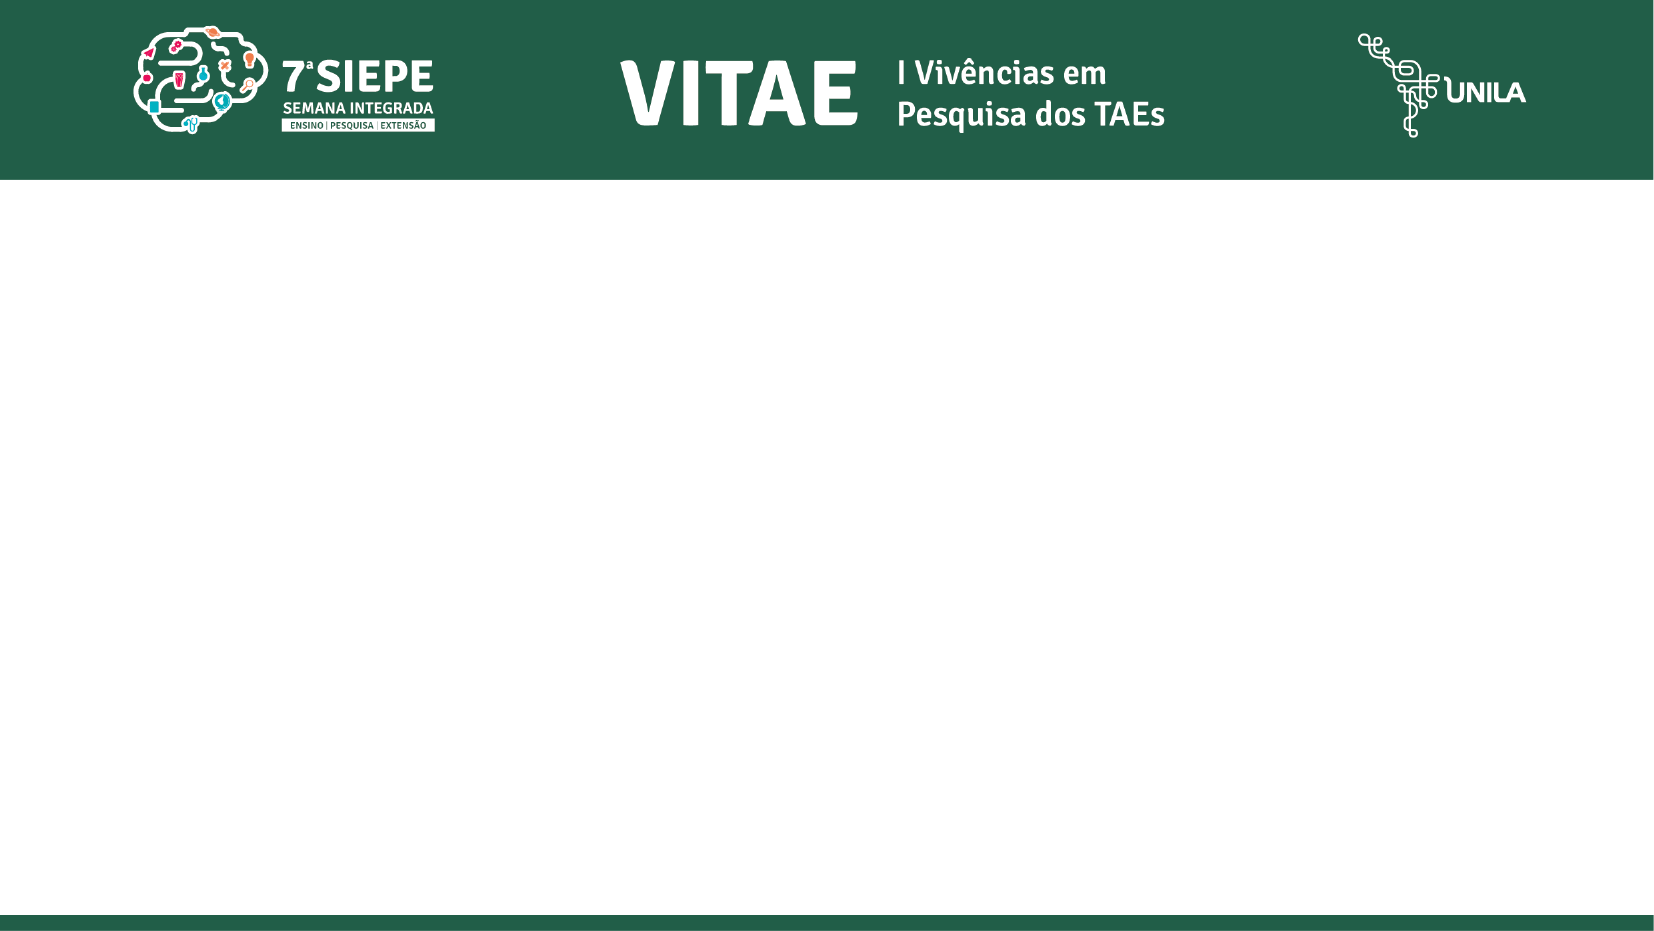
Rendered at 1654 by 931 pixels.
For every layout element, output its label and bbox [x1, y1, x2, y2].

picture [0, 0, 1654, 180]
picture [0, 915, 1654, 931]
